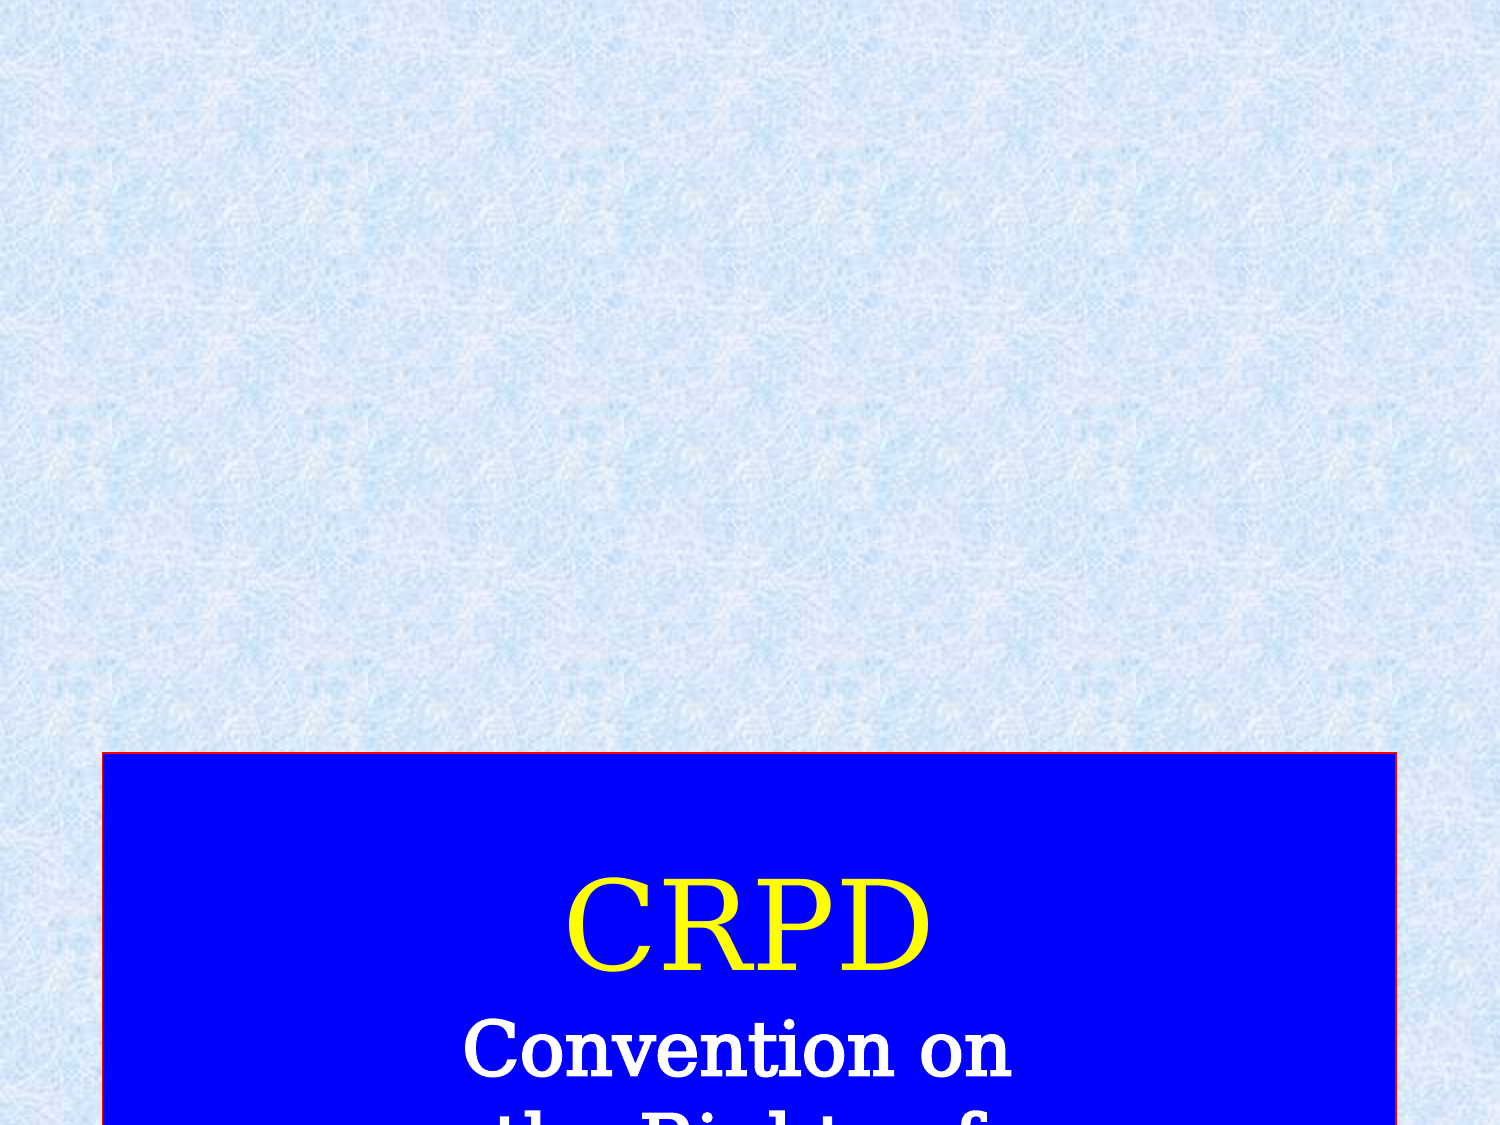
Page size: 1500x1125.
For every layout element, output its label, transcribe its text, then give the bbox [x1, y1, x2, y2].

list CRPD Convention on the Rights of Persons with Disabilities [194, 137, 1323, 1001]
